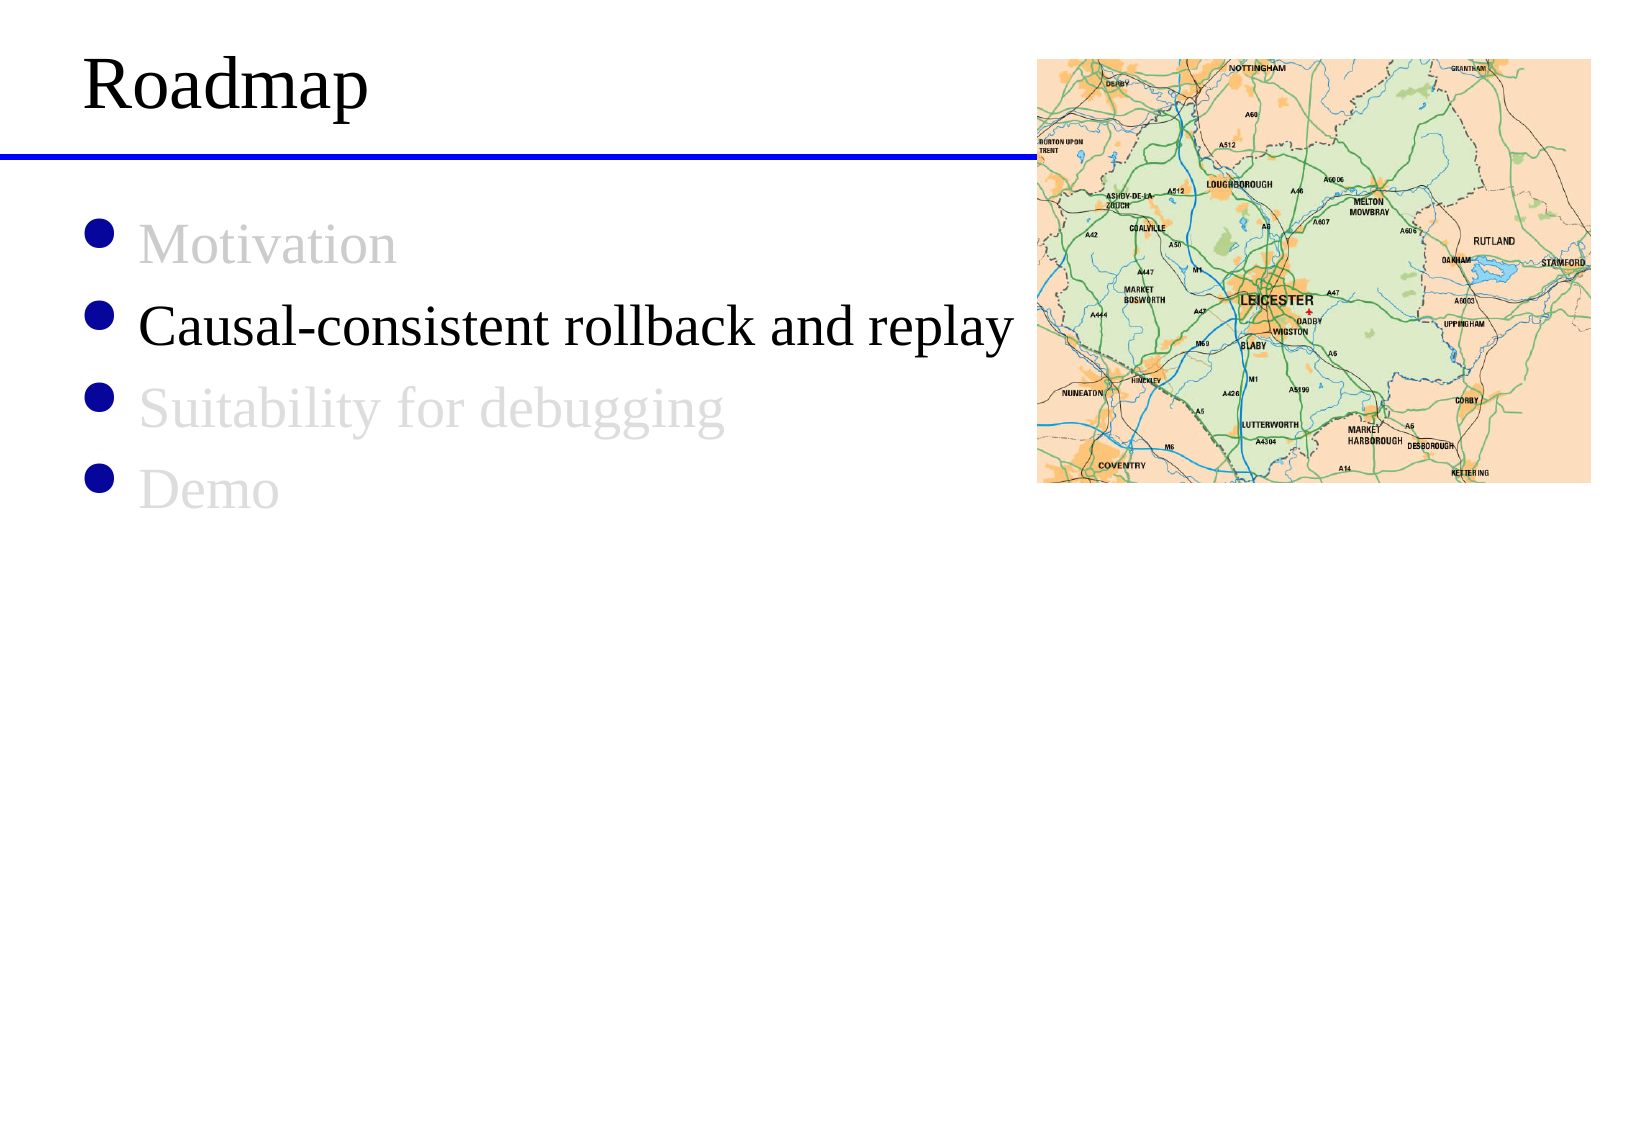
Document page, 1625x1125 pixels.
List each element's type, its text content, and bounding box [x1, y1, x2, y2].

picture [1037, 59, 1591, 483]
list Motivation Causal-consistent rollback and replay Suitability for debugging Demo [67, 198, 1478, 1061]
title Roadmap [67, 27, 1544, 131]
